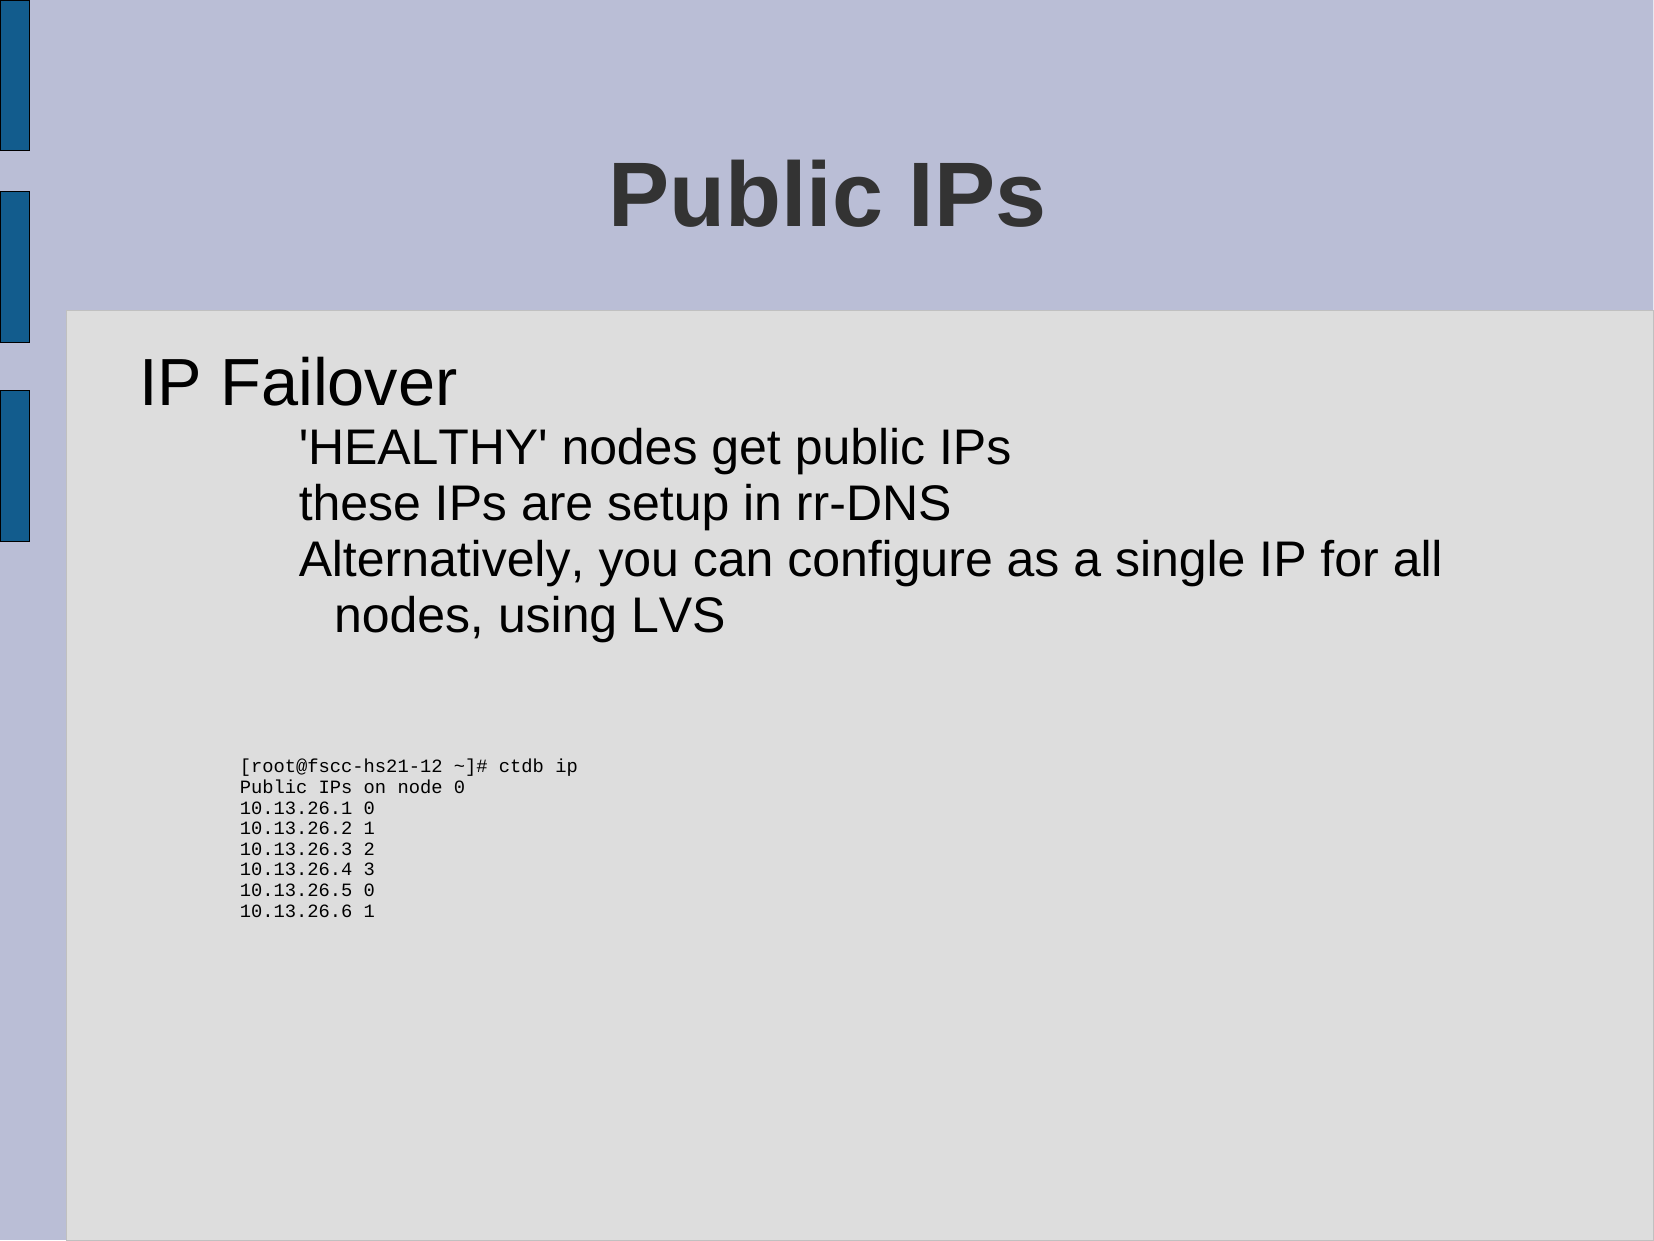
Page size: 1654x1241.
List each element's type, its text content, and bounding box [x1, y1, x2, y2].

text_box [root@fscc-hs21-12 ~]# ctdb ip Public IPs on node 0 10.13.26.1 0 10.13.26.2 1 10.13.26.3 2 10.13.26.4 3 10.13.26.5 0 10.13.26.6 1 [225, 750, 628, 938]
list IP Failover 'HEALTHY' nodes get public IPs these IPs are setup in rr-DNS Alternatively, you can configure as a single IP for all nodes, using LVS [121, 344, 1534, 1112]
title Public IPs [121, 98, 1534, 291]
